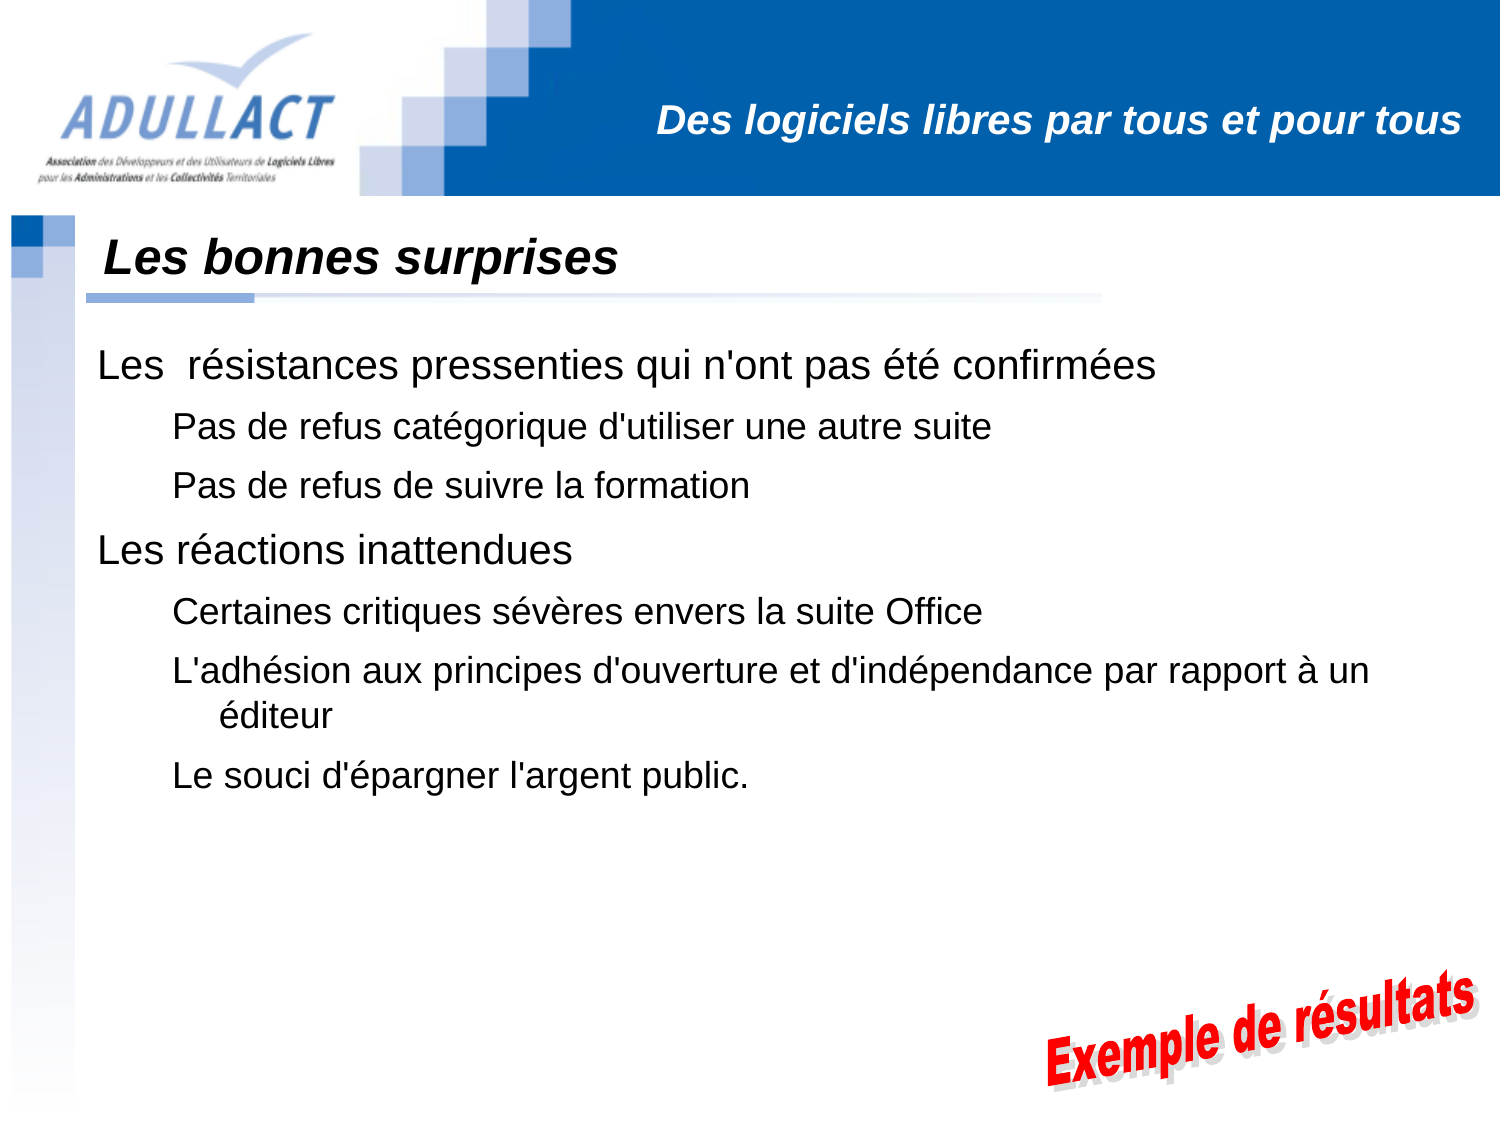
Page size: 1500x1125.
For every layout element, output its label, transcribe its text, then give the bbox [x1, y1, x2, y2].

picture [86, 293, 1102, 303]
text_box [1319, 989, 1329, 1001]
title Les bonnes surprises [88, 219, 1459, 292]
text_box [1296, 969, 1480, 1049]
list Les résistances pressenties qui n'ont pas été confirmées Pas de refus catégorique d'utiliser une autre suite Pas de refus de suivre la formation Les réactions inattendues Certaines critiques sévères envers la suite Office L'adhésion aux principes d'ouverture et d'indépendance par rapport à un éditeur Le souci d'épargner l'argent public. [97, 338, 1441, 1028]
picture [31, 29, 346, 189]
picture [356, 0, 1500, 196]
picture [10, 214, 75, 1113]
text_box [1047, 1014, 1225, 1093]
text_box [1233, 1003, 1287, 1059]
